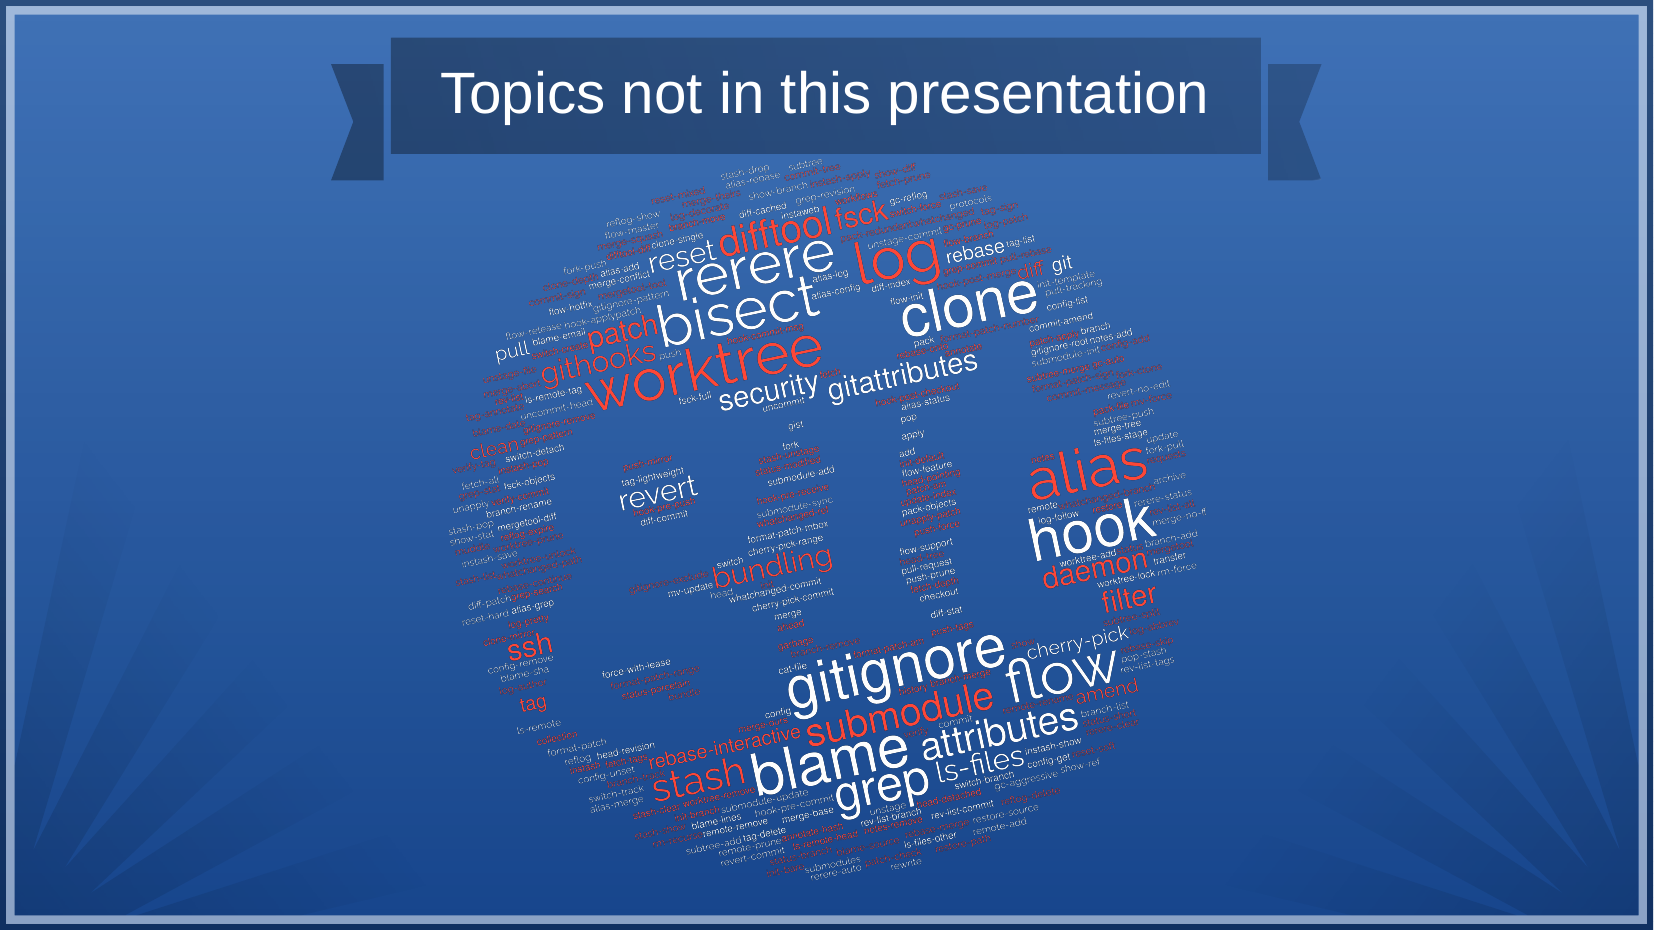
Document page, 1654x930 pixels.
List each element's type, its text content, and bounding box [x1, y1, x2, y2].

title Topics not in this presentation [412, 37, 1238, 151]
picture [413, 105, 1238, 930]
